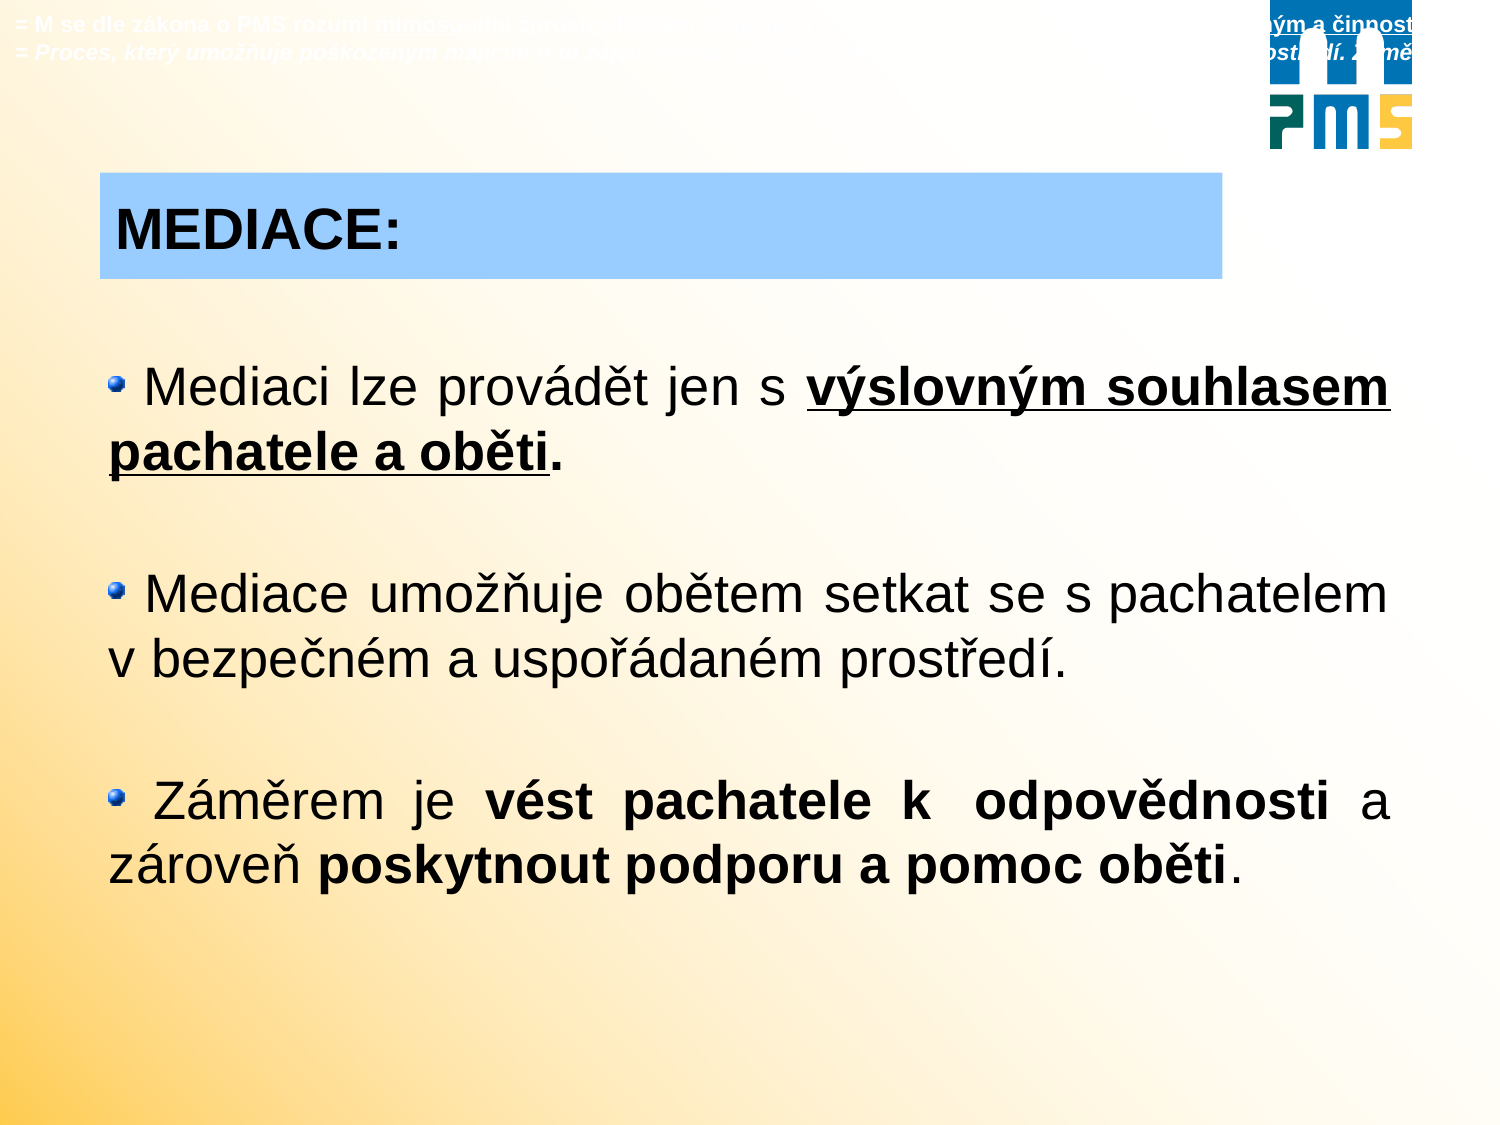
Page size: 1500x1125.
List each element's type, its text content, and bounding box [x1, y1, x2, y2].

text_box MEDIACE: [100, 172, 1223, 278]
text_box = M se dle zákona o PMS rozumí mimosoudní zprostředkování za účelem řešení sporu mezi obviněným a poškozeným a činnost směřující k urovnání konfliktního stavu vykonávaná v souvislosti s trestním řízením. Mediaci lze provádět jen s výslovným souhlasem obviněného a poškozeného. = Proces, který umožňuje poškozeným majícím o to zájem setkat se s pachatelem v bezpečném a uspořádaném prostředí. Záměrem je vést pachatele k odpovědnosti a zároveň poskytnout podporu a pomoc pošk. Pošk.- sdělit, jak jej TČ ovlivnil, dostat odpovědi na své otázky a účastnit se plánu NŠ. [0, 2, 1500, 73]
text_box Mediaci lze provádět jen s výslovným souhlasem pachatele a oběti. Mediace umožňuje obětem setkat se s pachatelem v bezpečném a uspořádaném prostředí. Záměrem je vést pachatele k odpovědnosti a zároveň poskytnout podporu a pomoc oběti. [94, 278, 1406, 976]
picture [0, 73, 1500, 1125]
